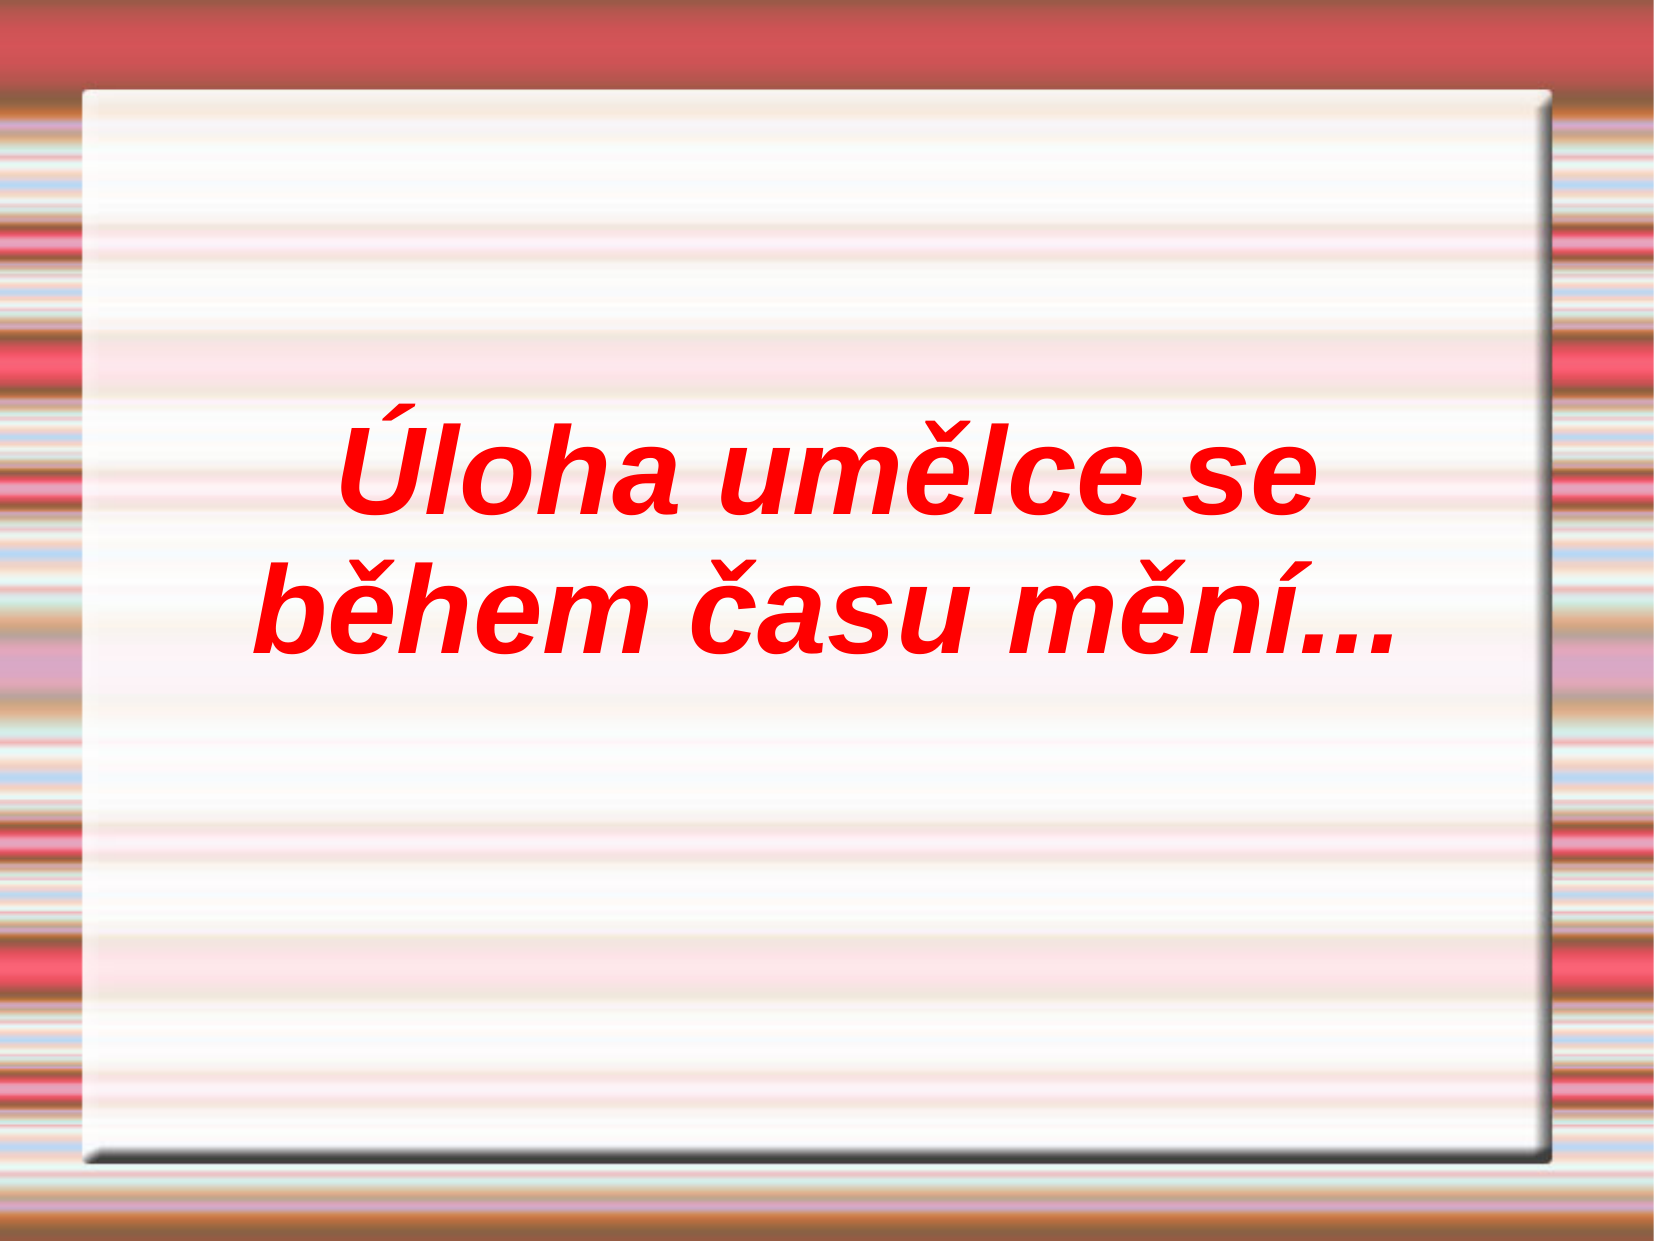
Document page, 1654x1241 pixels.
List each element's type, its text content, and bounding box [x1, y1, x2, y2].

picture [0, 0, 1654, 1241]
title Úloha umělce se během času mění... [121, 0, 1534, 824]
